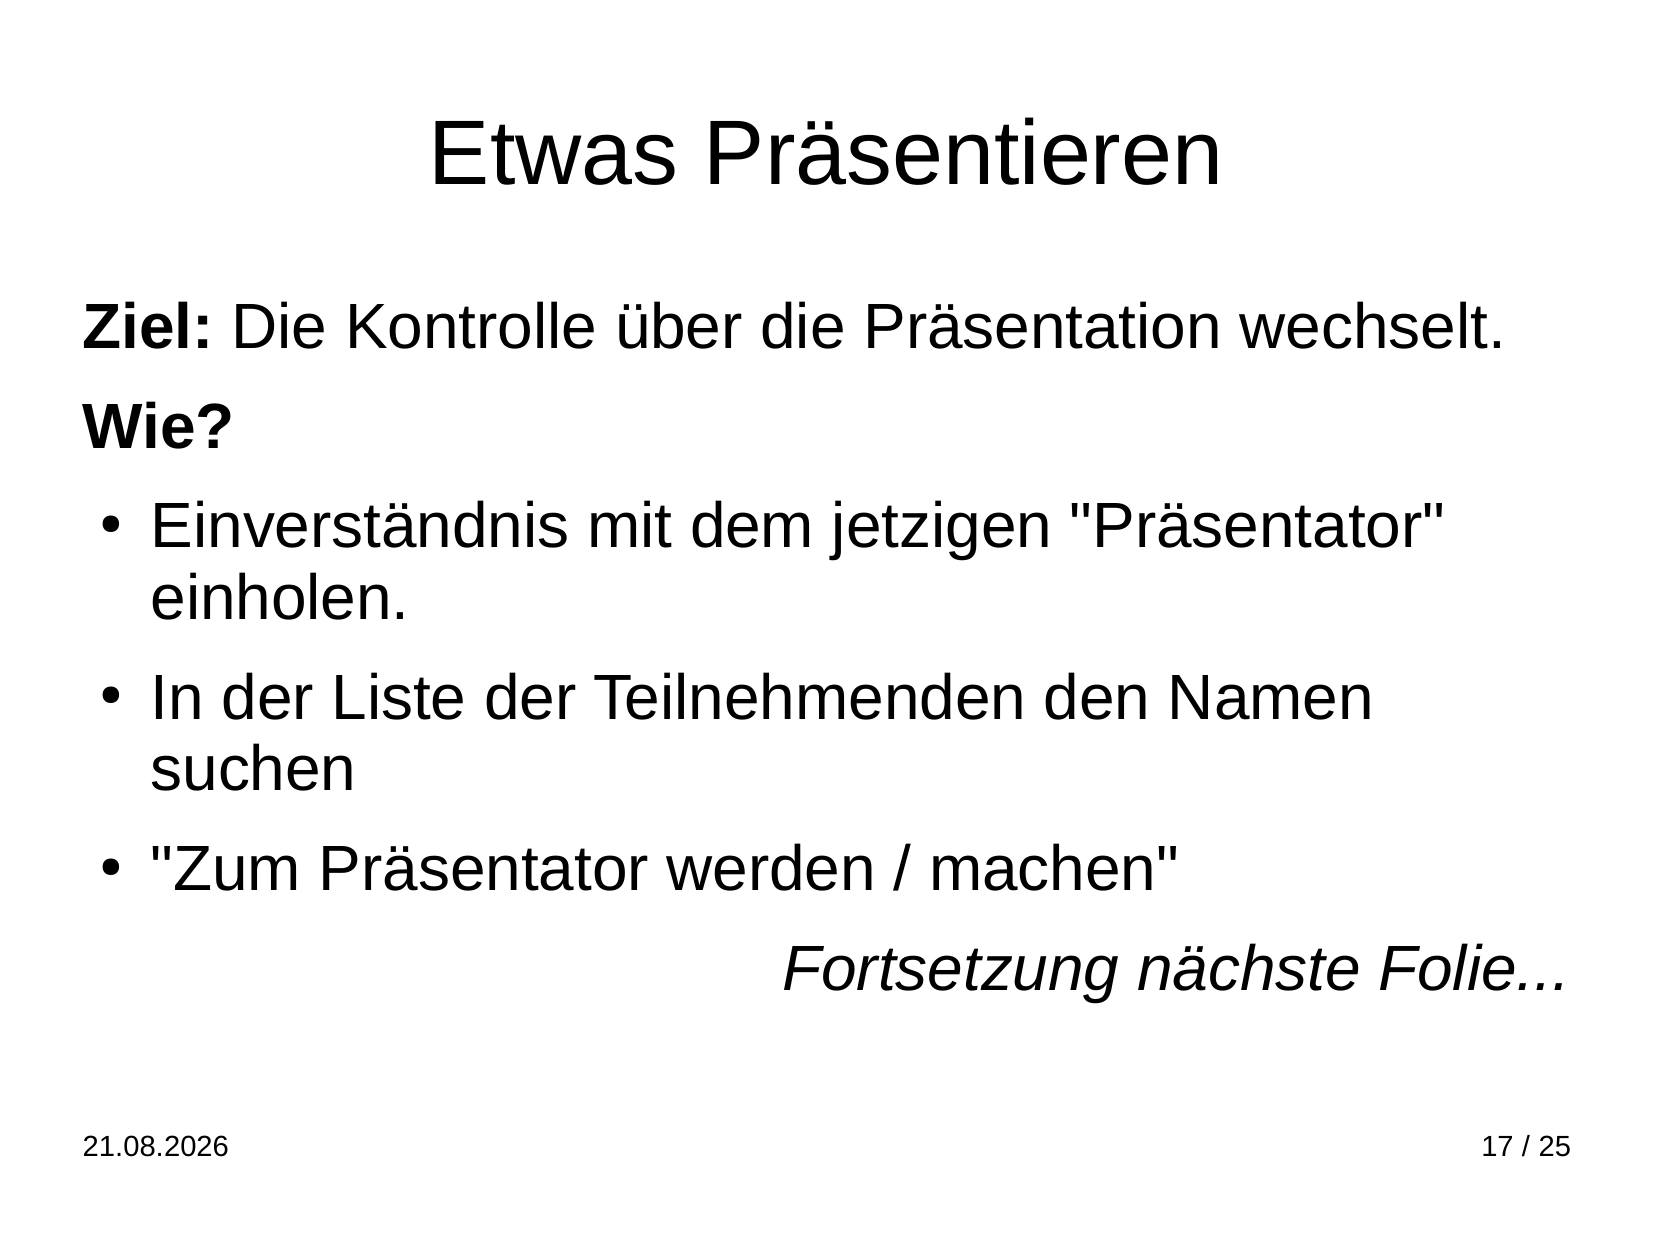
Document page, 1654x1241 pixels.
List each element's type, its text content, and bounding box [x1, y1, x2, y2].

title Etwas Präsentieren [82, 49, 1571, 257]
list Ziel: Die Kontrolle über die Präsentation wechselt. Wie? Einverständnis mit dem jetzigen "Präsentator" einholen. In der Liste der Teilnehmenden den Namen suchen "Zum Präsentator werden / machen" Fortsetzung nächste Folie... [82, 290, 1571, 1010]
